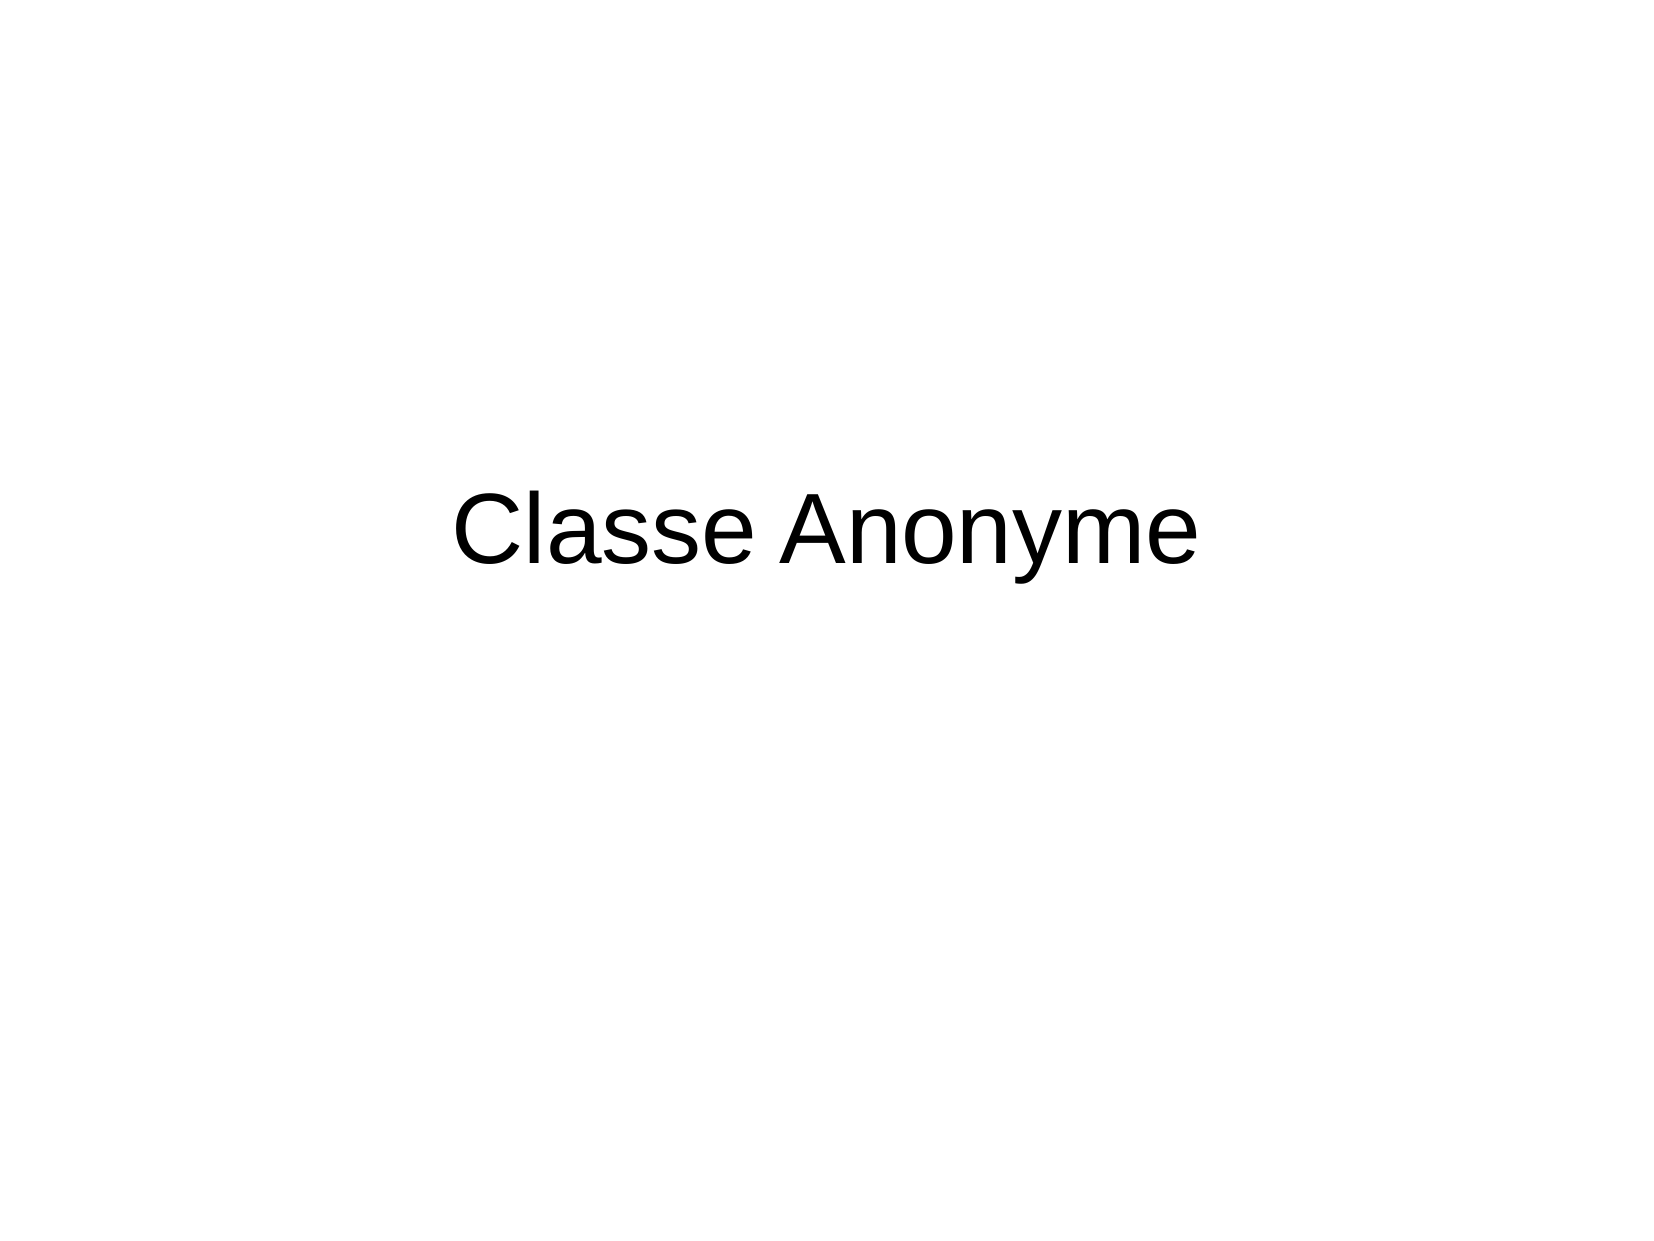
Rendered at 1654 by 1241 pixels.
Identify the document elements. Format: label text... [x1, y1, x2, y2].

subtitle Classe Anonyme [82, 49, 1571, 1010]
